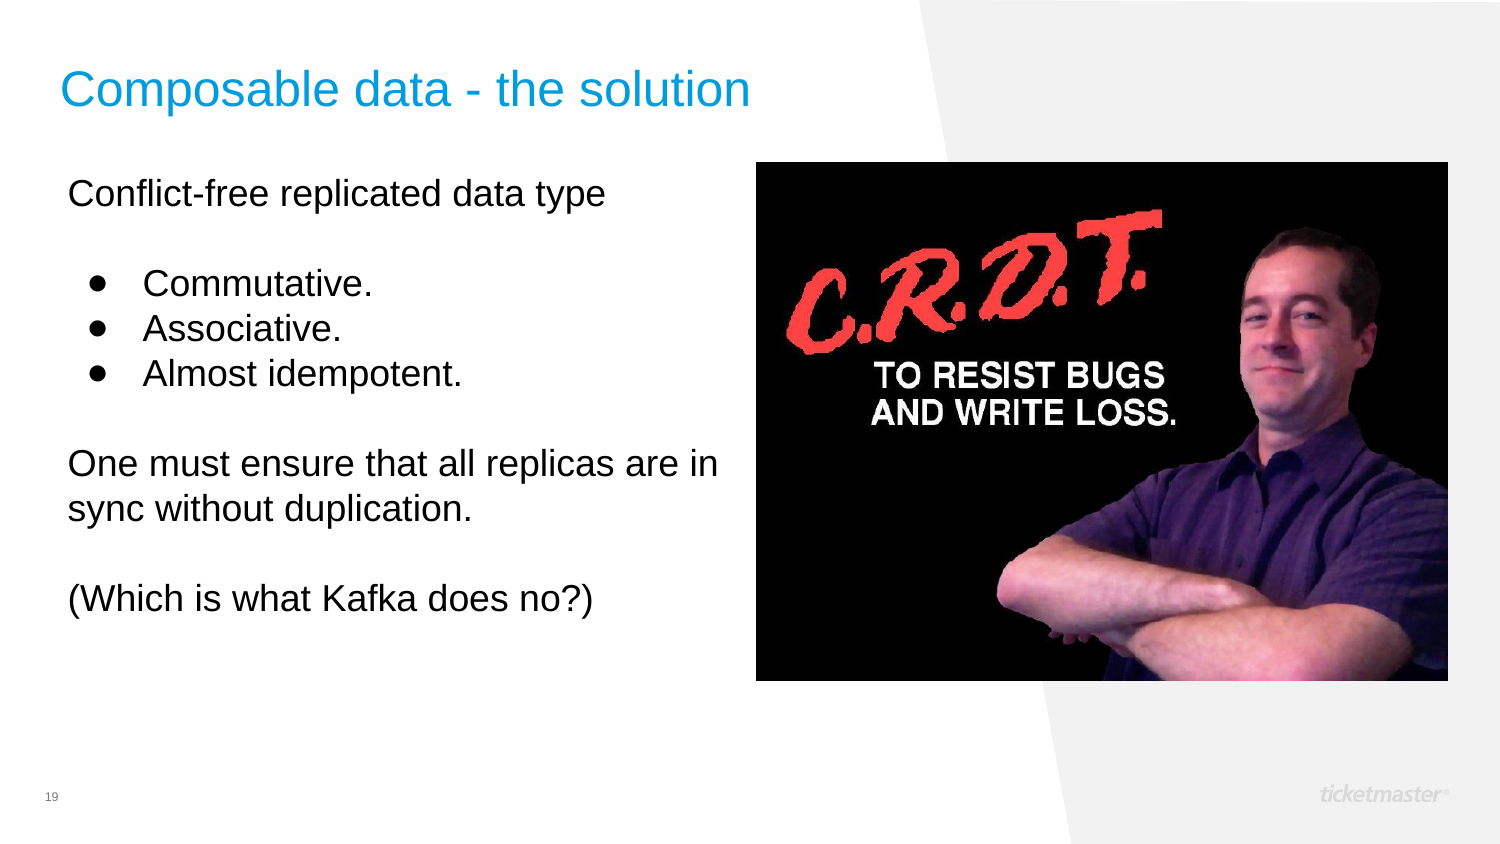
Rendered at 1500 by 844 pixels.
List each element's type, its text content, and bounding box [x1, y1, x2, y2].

list Composable data - the solution [44, 52, 1448, 158]
picture [1320, 784, 1449, 802]
picture [756, 162, 1448, 681]
text_box Conflict-free replicated data type Commutative. Associative. Almost idempotent. One must ensure that all replicas are in sync without duplication. (Which is what Kafka does no?) [52, 154, 744, 789]
slide_number <number> [44, 788, 66, 804]
